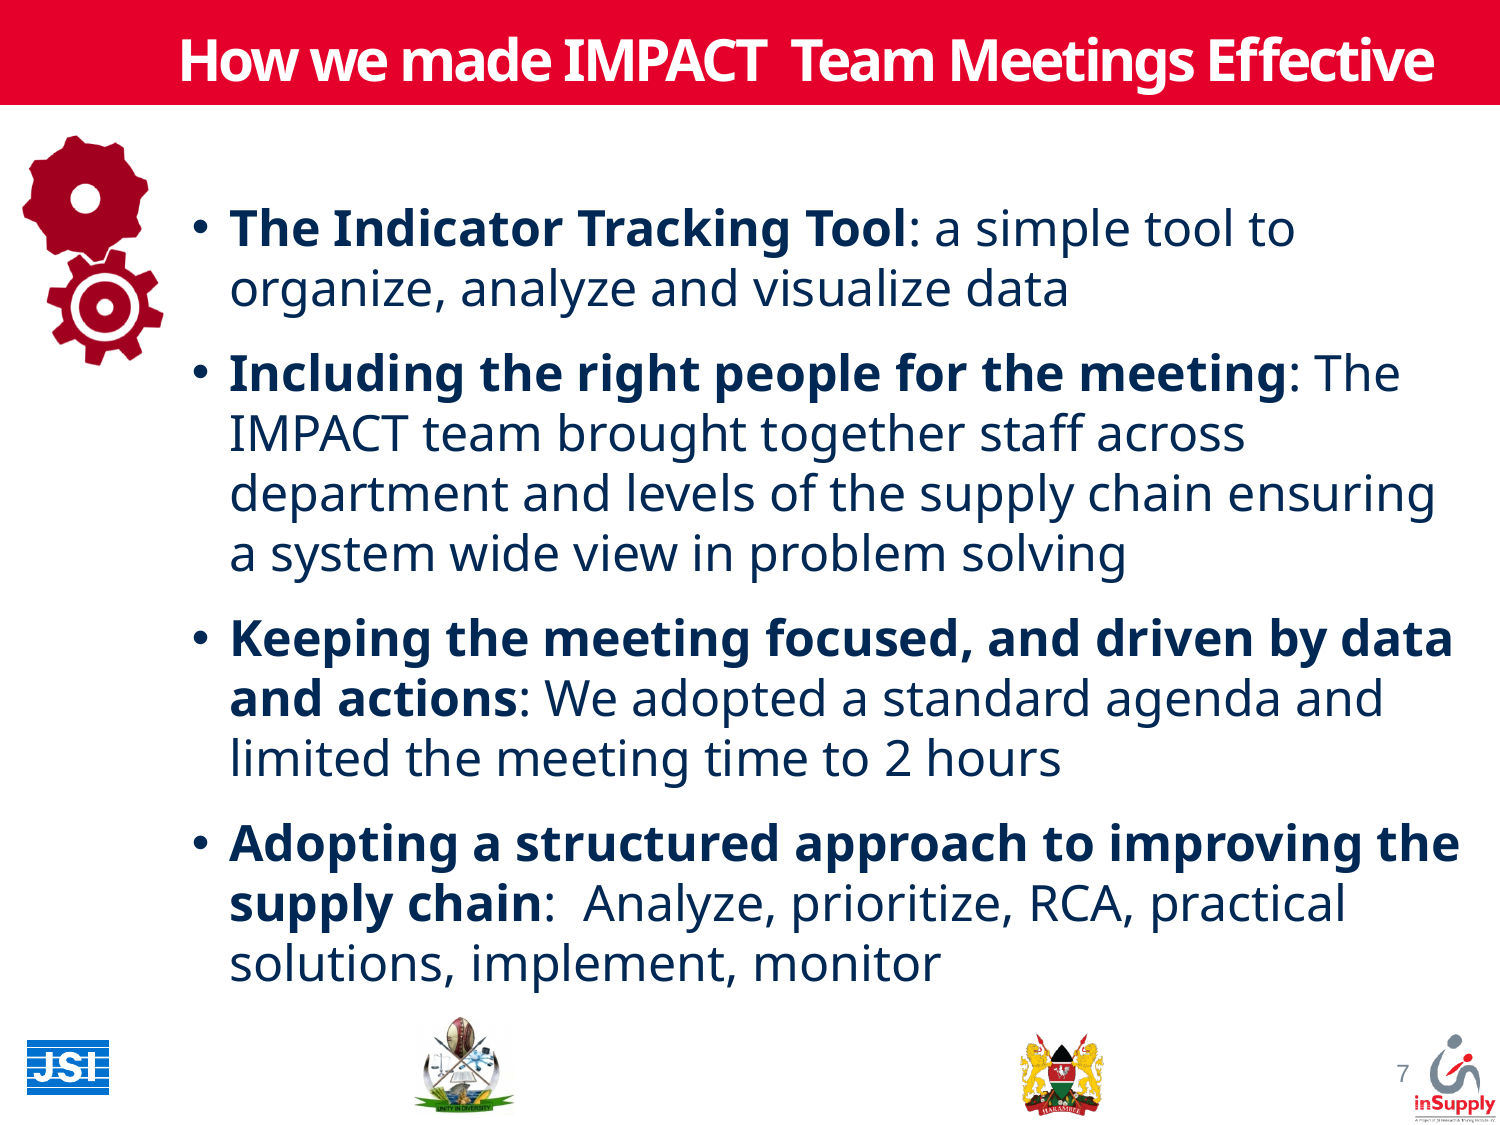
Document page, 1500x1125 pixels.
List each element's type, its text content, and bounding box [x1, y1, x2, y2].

text_box How we made IMPACT Team Meetings Effective [177, 28, 1500, 151]
picture [7, 131, 187, 371]
picture [1003, 1057, 1120, 1125]
text_box The Indicator Tracking Tool: a simple tool to organize, analyze and visualize data Including the right people for the meeting: The IMPACT team brought together staff across department and levels of the supply chain ensuring a system wide view in problem solving Keeping the meeting focused, and driven by data and actions: We adopted a standard agenda and limited the meeting time to 2 hours Adopting a structured approach to improving the supply chain: Analyze, prioritize, RCA, practical solutions, implement, monitor [177, 189, 1479, 1057]
picture [414, 1057, 514, 1115]
picture [1409, 1027, 1500, 1125]
